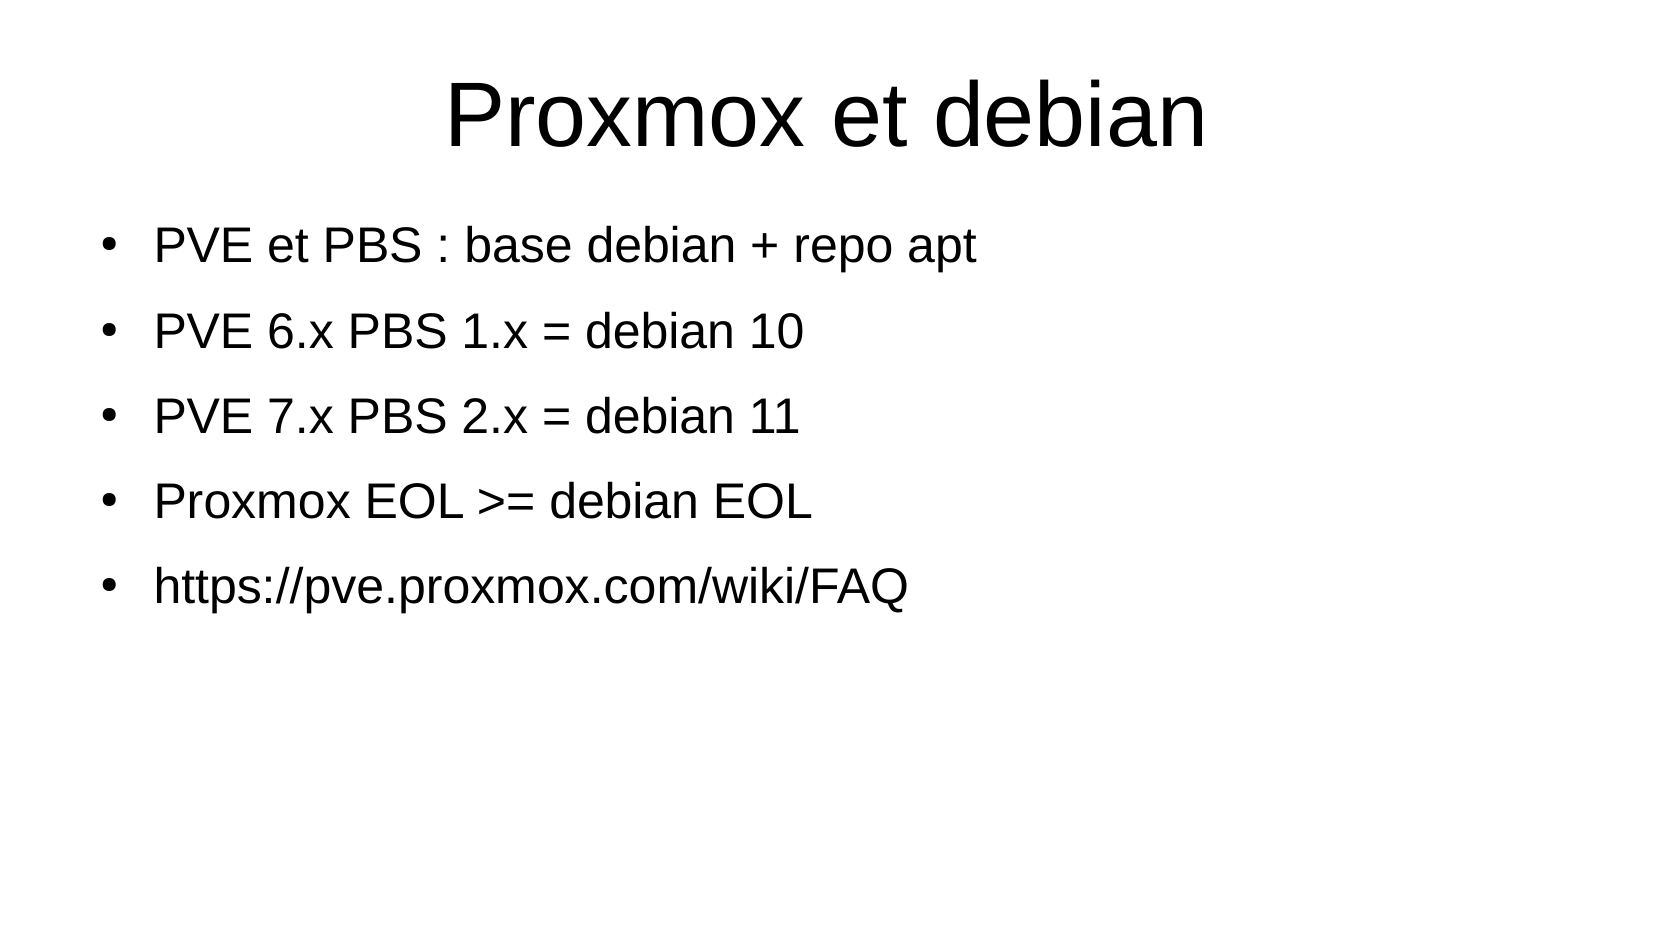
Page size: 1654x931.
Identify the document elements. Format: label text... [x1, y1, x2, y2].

title Proxmox et debian [82, 37, 1571, 193]
list PVE et PBS : base debian + repo apt PVE 6.x PBS 1.x = debian 10 PVE 7.x PBS 2.x = debian 11 Proxmox EOL >= debian EOL https://pve.proxmox.com/wiki/FAQ [82, 217, 1571, 758]
